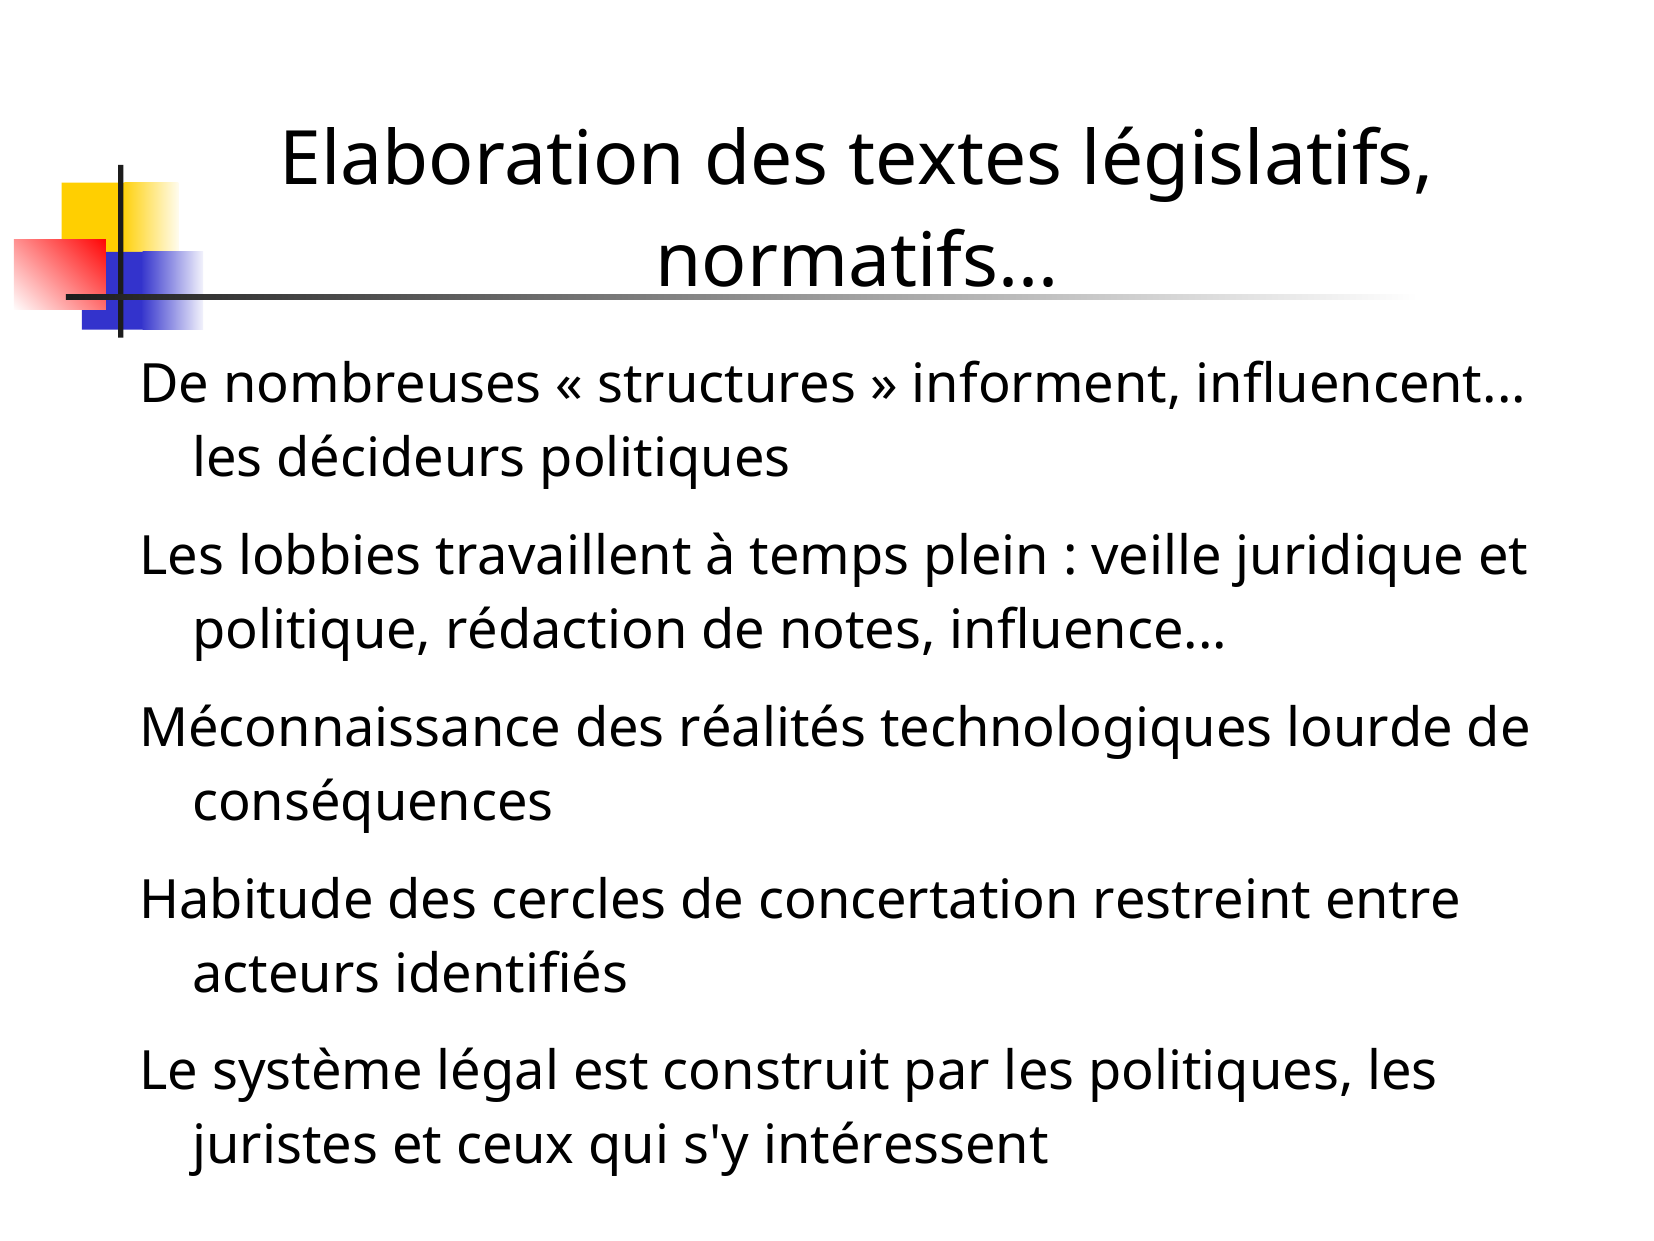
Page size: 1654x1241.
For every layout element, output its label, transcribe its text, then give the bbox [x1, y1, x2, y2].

title Elaboration des textes législatifs, normatifs... [121, 110, 1534, 303]
list De nombreuses « structures » informent, influencent... les décideurs politiques Les lobbies travaillent à temps plein : veille juridique et politique, rédaction de notes, influence... Méconnaissance des réalités technologiques lourde de conséquences Habitude des cercles de concertation restreint entre acteurs identifiés Le système légal est construit par les politiques, les juristes et ceux qui s'y intéressent [121, 344, 1534, 1167]
